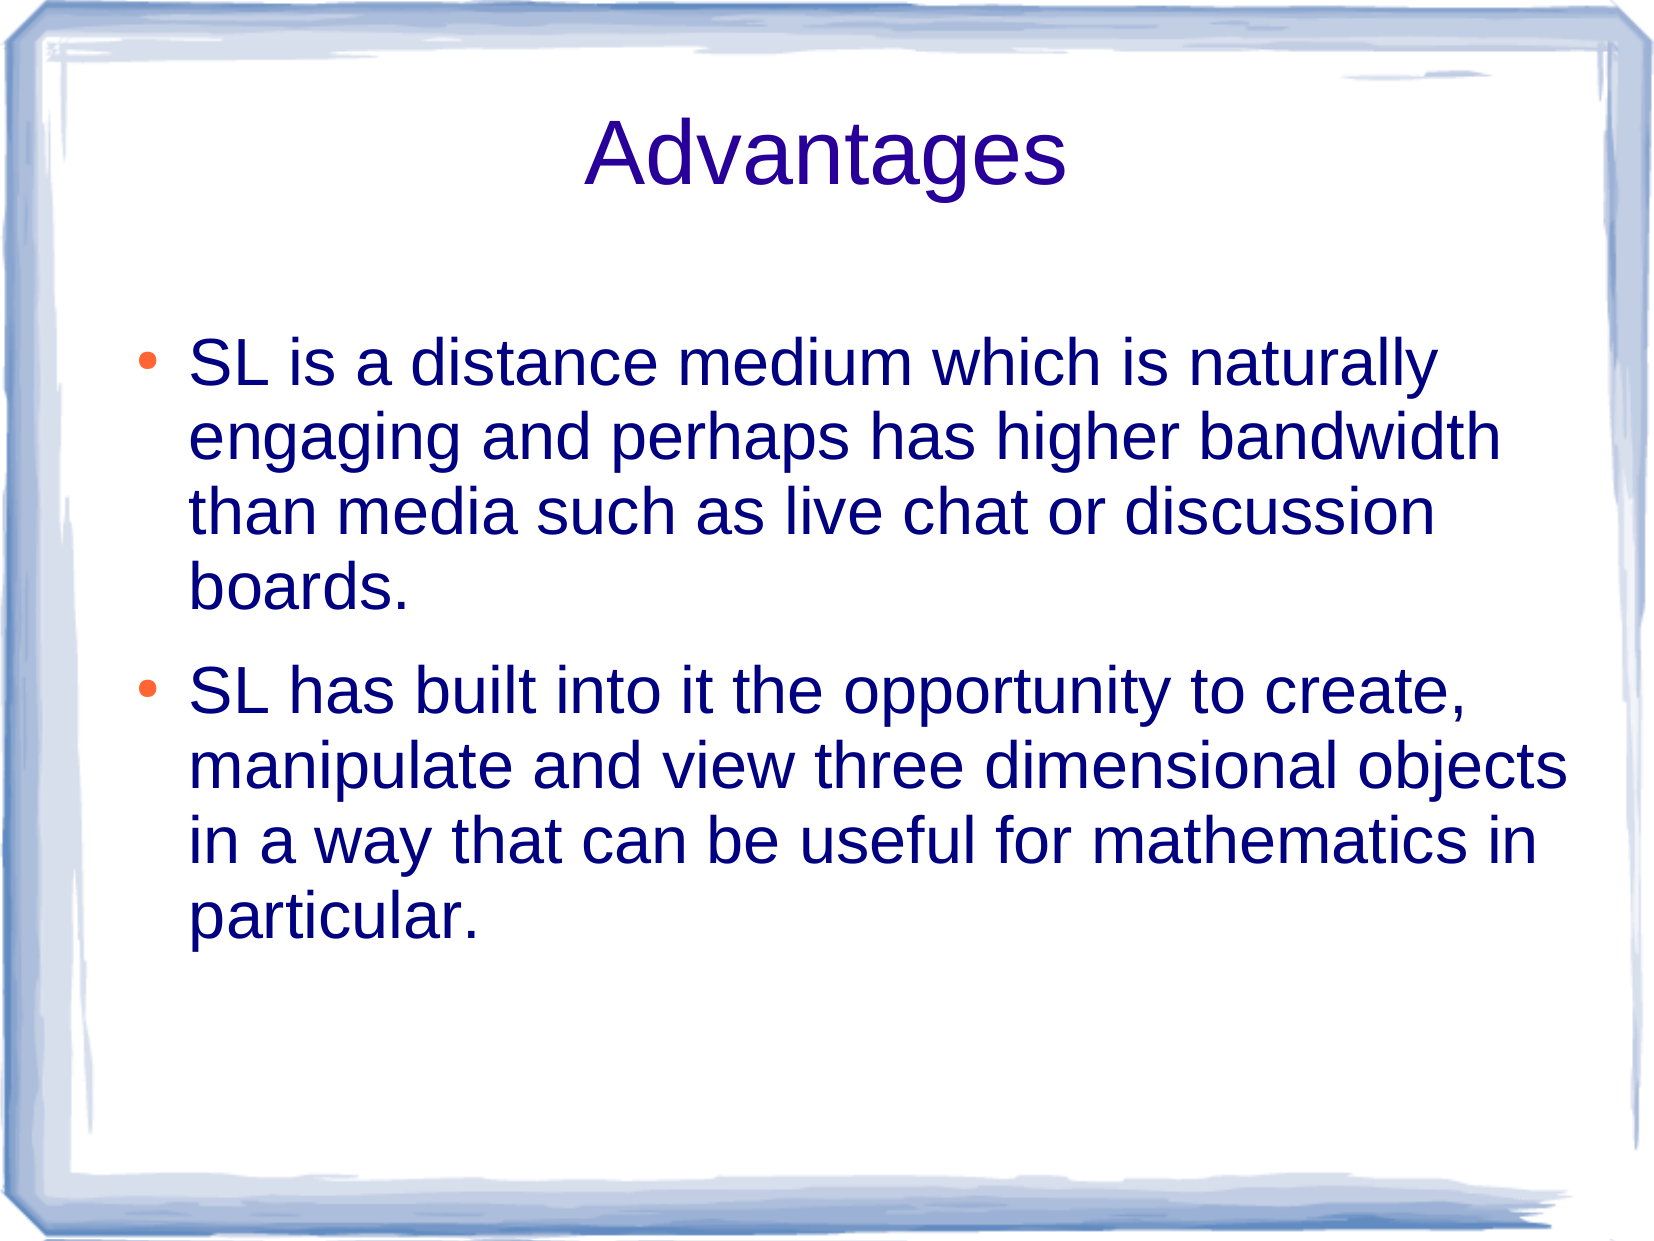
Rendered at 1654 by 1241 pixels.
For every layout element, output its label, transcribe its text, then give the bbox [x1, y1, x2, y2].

title Advantages [82, 49, 1571, 257]
picture [0, 0, 1654, 1241]
list SL is a distance medium which is naturally engaging and perhaps has higher bandwidth than media such as live chat or discussion boards. SL has built into it the opportunity to create, manipulate and view three dimensional objects in a way that can be useful for mathematics in particular. [118, 324, 1571, 1004]
